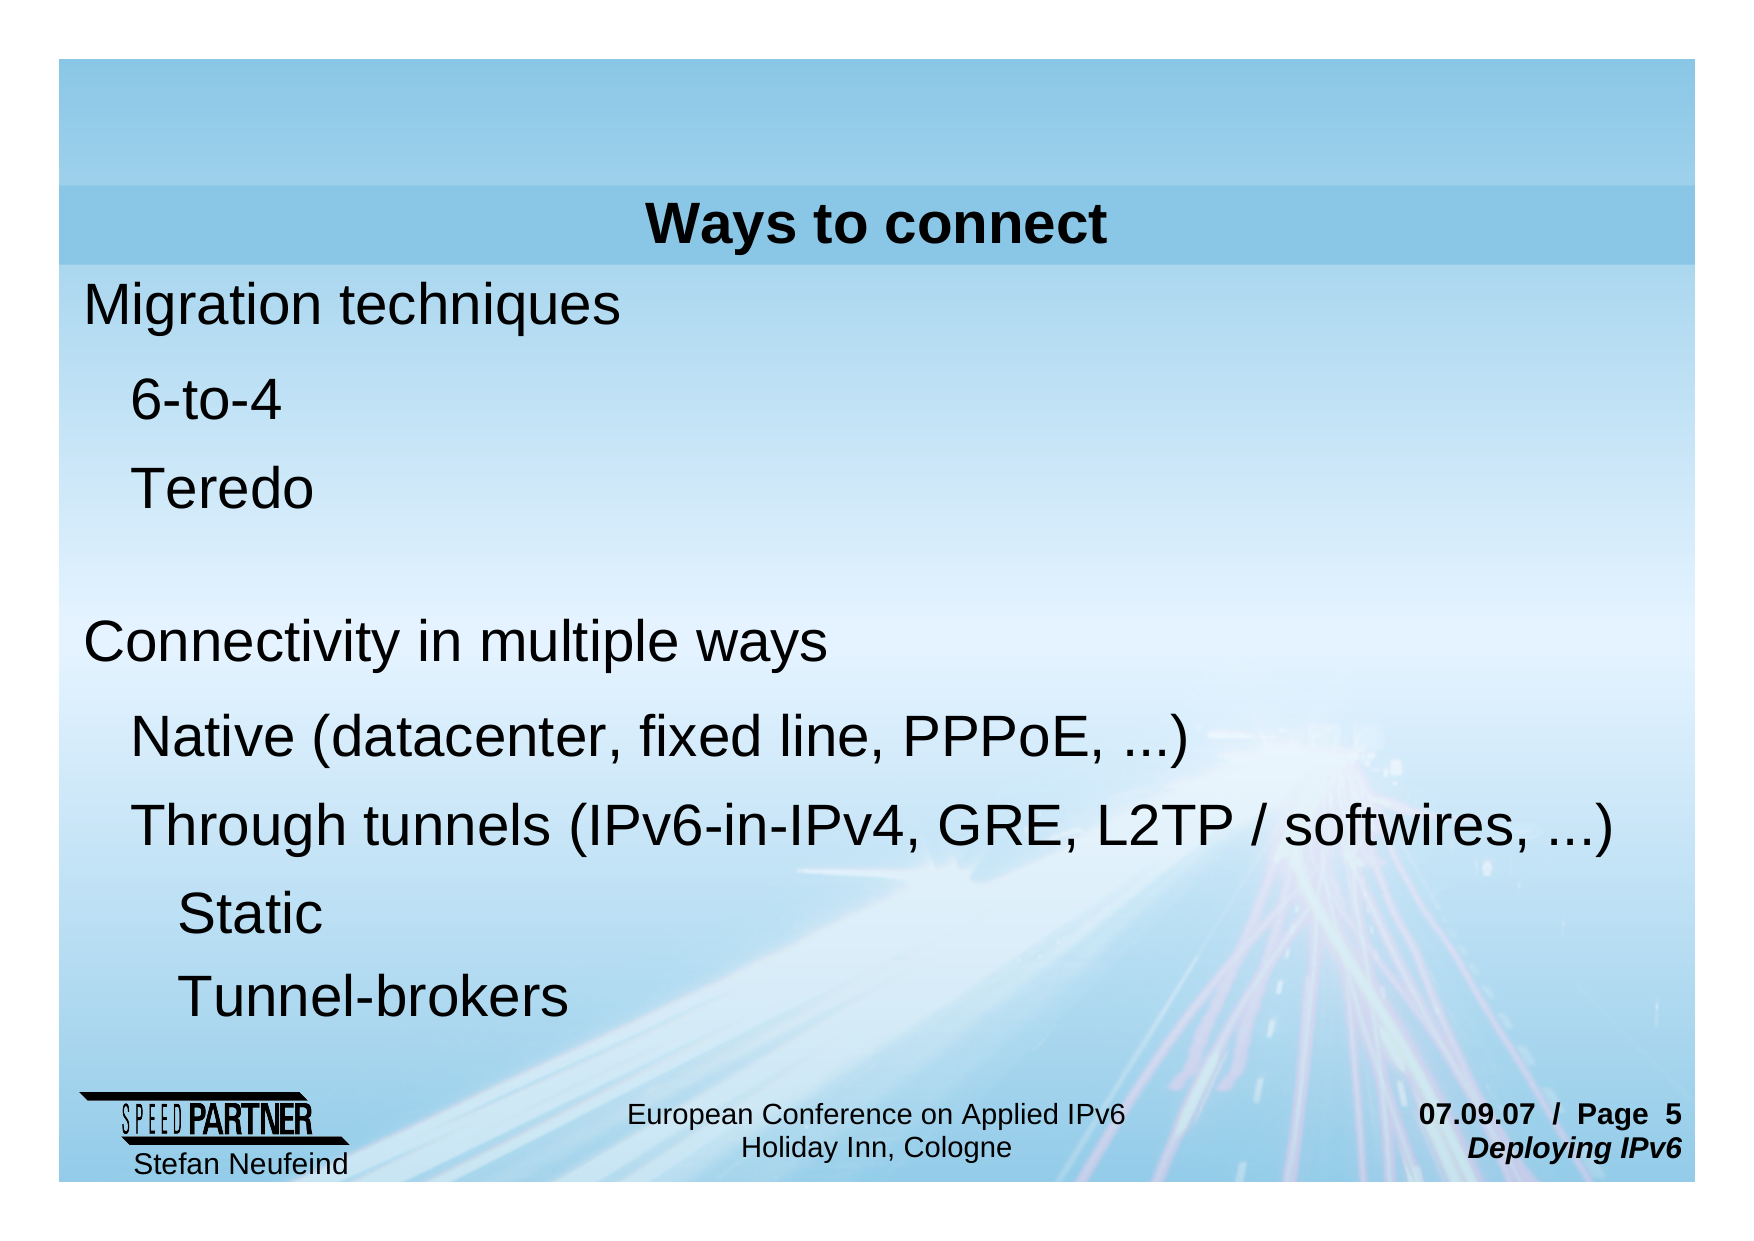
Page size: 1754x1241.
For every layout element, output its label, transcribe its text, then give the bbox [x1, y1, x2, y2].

picture [59, 265, 1695, 1182]
picture [59, 59, 1695, 185]
title Ways to connect [59, 190, 1695, 257]
list Migration techniques 6-to-4 Teredo Connectivity in multiple ways Native (datacenter, fixed line, PPPoE, ...) Through tunnels (IPv6-in-IPv4, GRE, L2TP / softwires, ...) Static Tunnel-brokers [71, 272, 1695, 1055]
